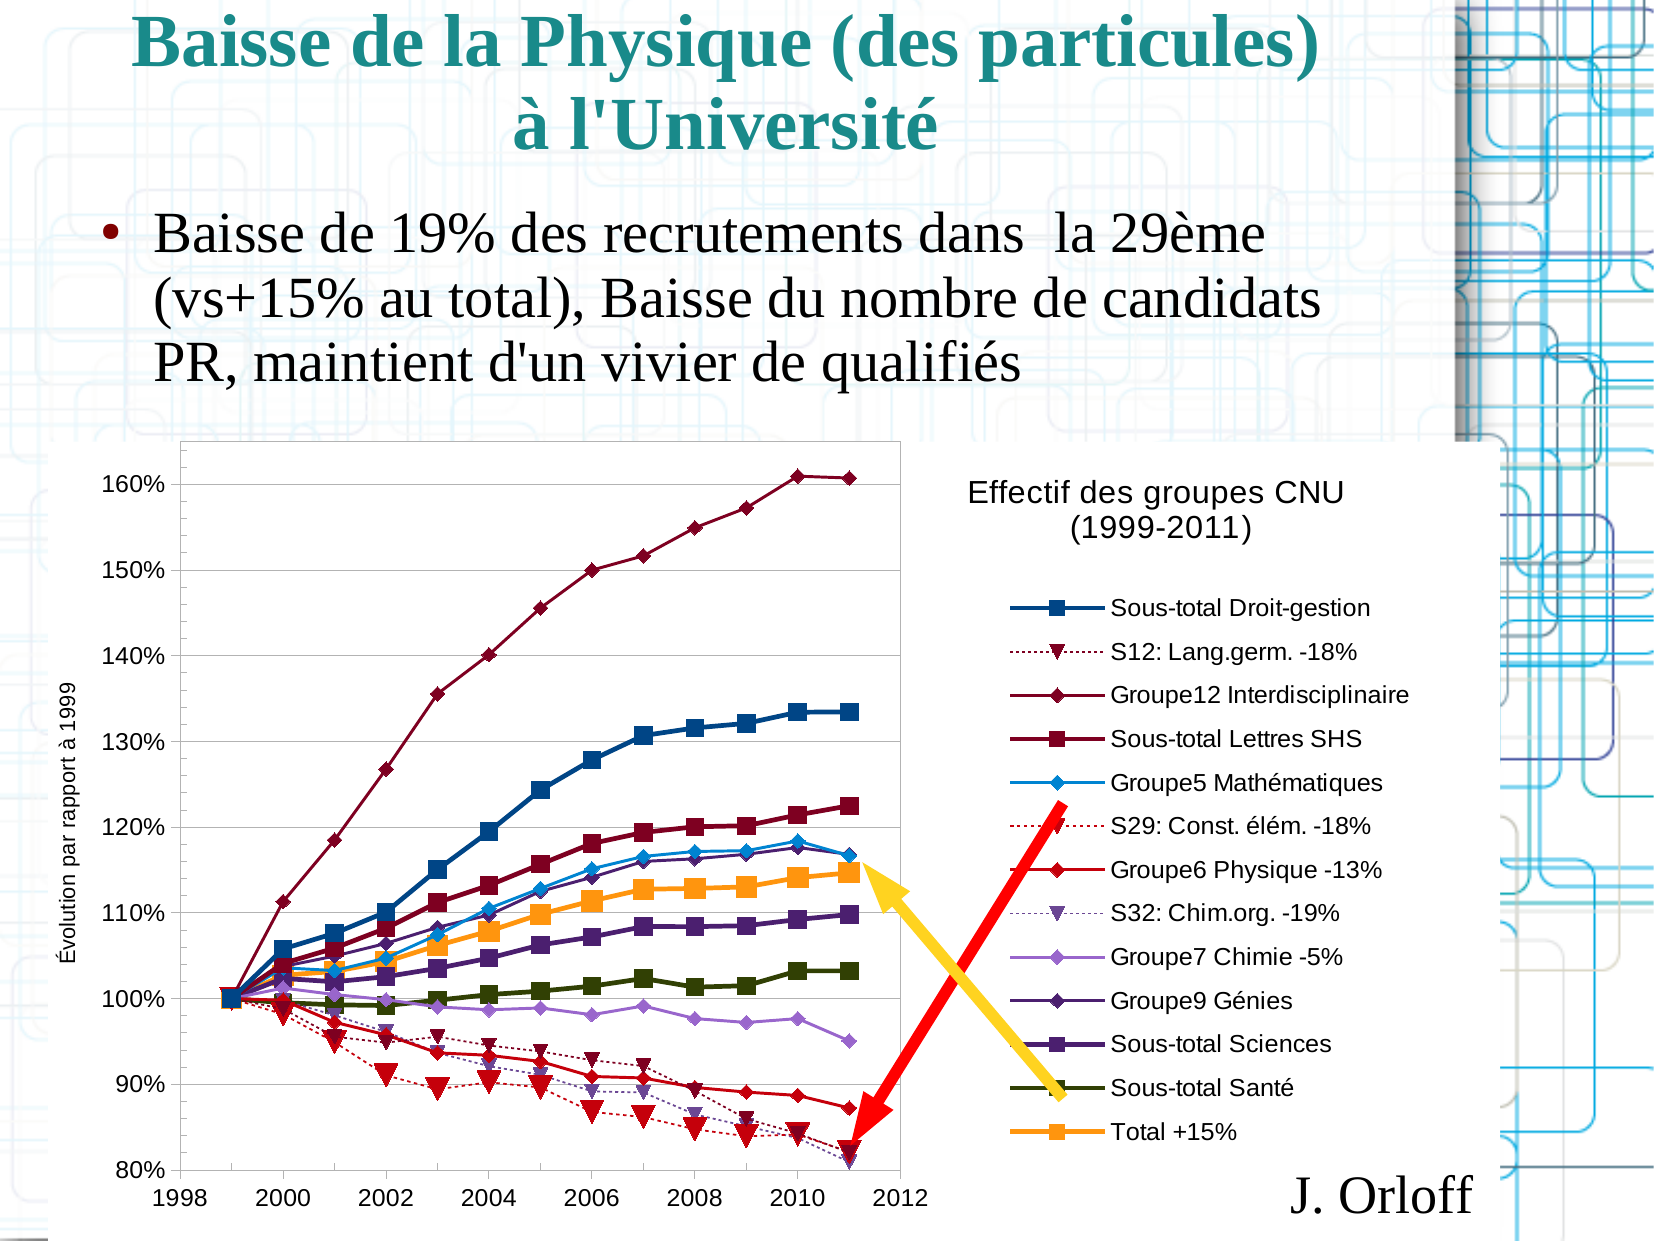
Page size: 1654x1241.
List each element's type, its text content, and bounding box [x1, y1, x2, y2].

title Baisse de la Physique (des particules) à l'Université [0, 0, 1453, 166]
text_box J. Orloff [1275, 1157, 1489, 1233]
list Baisse de 19% des recrutements dans la 29ème (vs+15% au total), Baisse du nombre de candidats PR, maintient d'un vivier de qualifiés [82, 200, 1418, 425]
chart [48, 425, 1501, 1241]
picture [0, 0, 1654, 1241]
